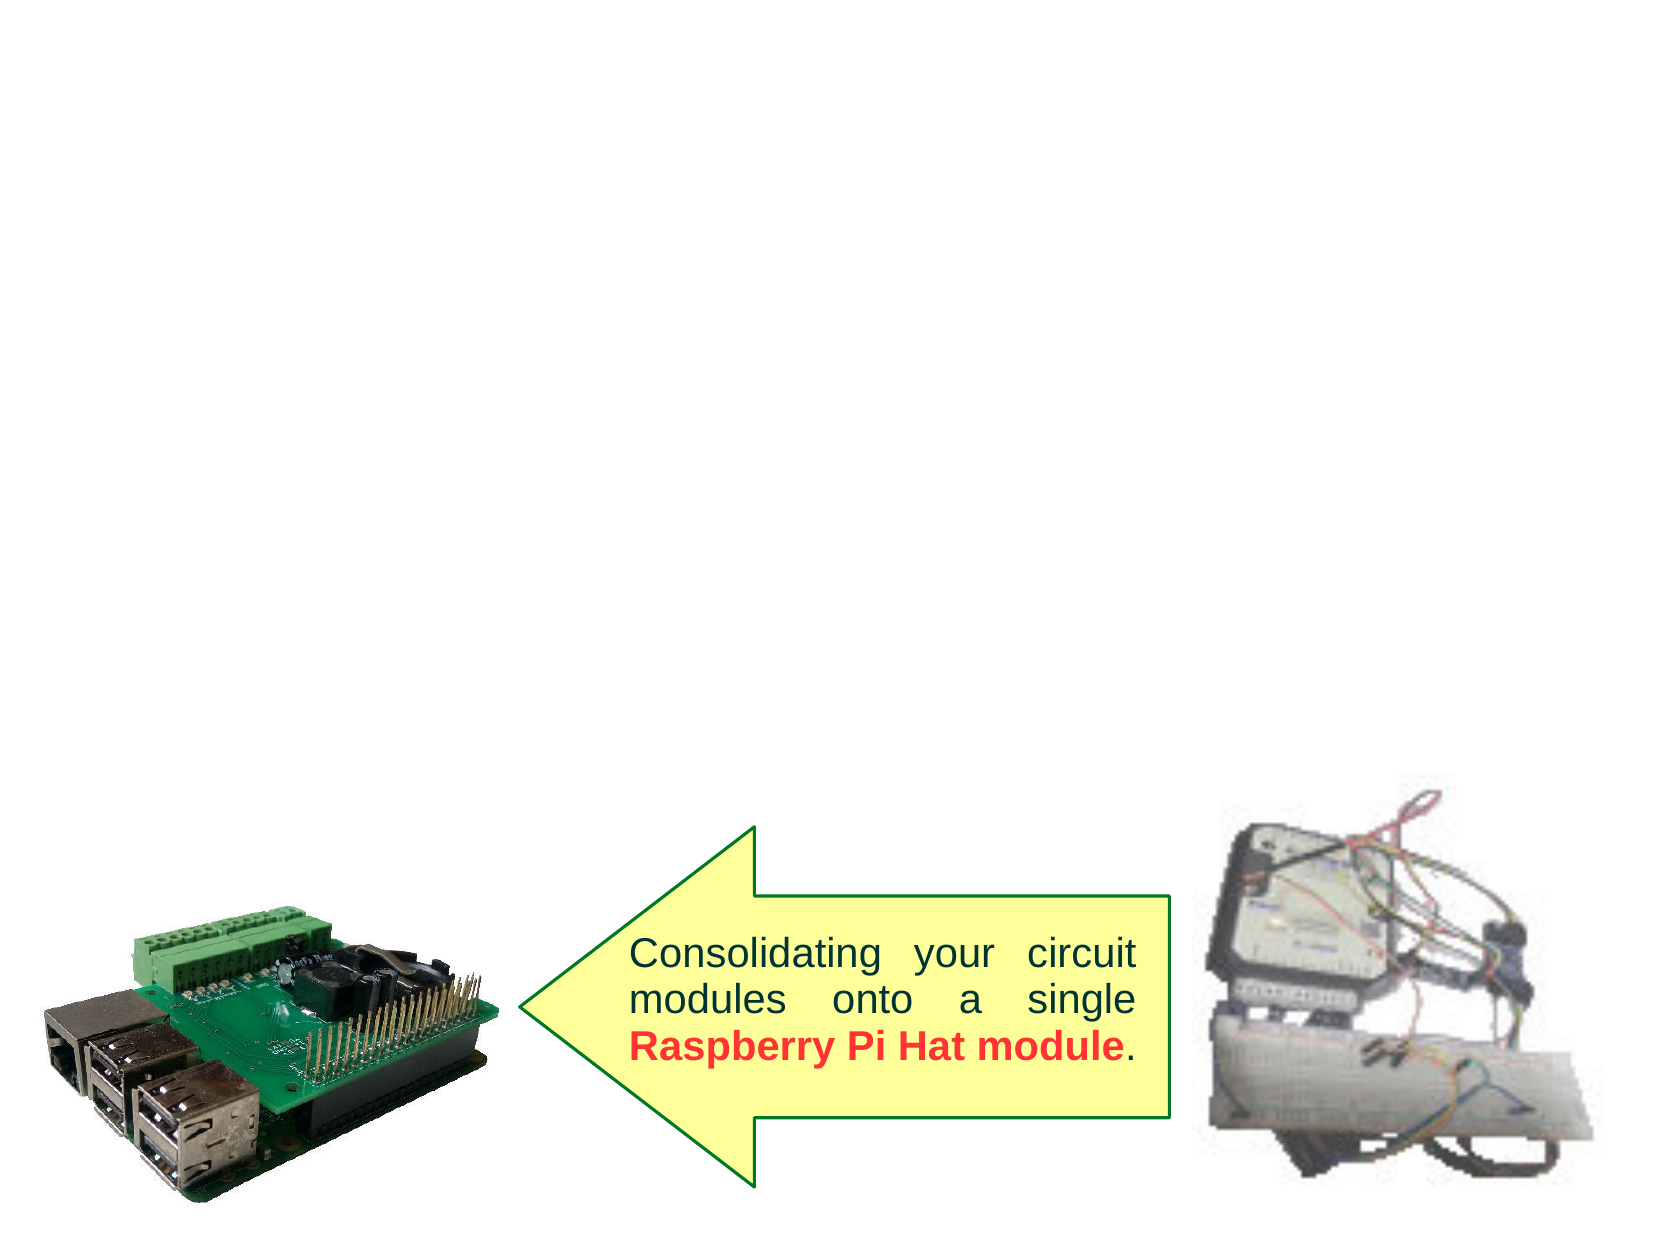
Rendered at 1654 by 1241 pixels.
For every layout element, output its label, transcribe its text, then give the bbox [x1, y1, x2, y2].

text_box [519, 934, 614, 1080]
picture [25, 891, 520, 1229]
text_box [616, 1081, 1170, 1188]
text_box [630, 826, 1170, 922]
text_box Consolidating your circuit modules onto a single Raspberry Pi Hat module. [614, 922, 1170, 1081]
picture [1192, 773, 1613, 1190]
